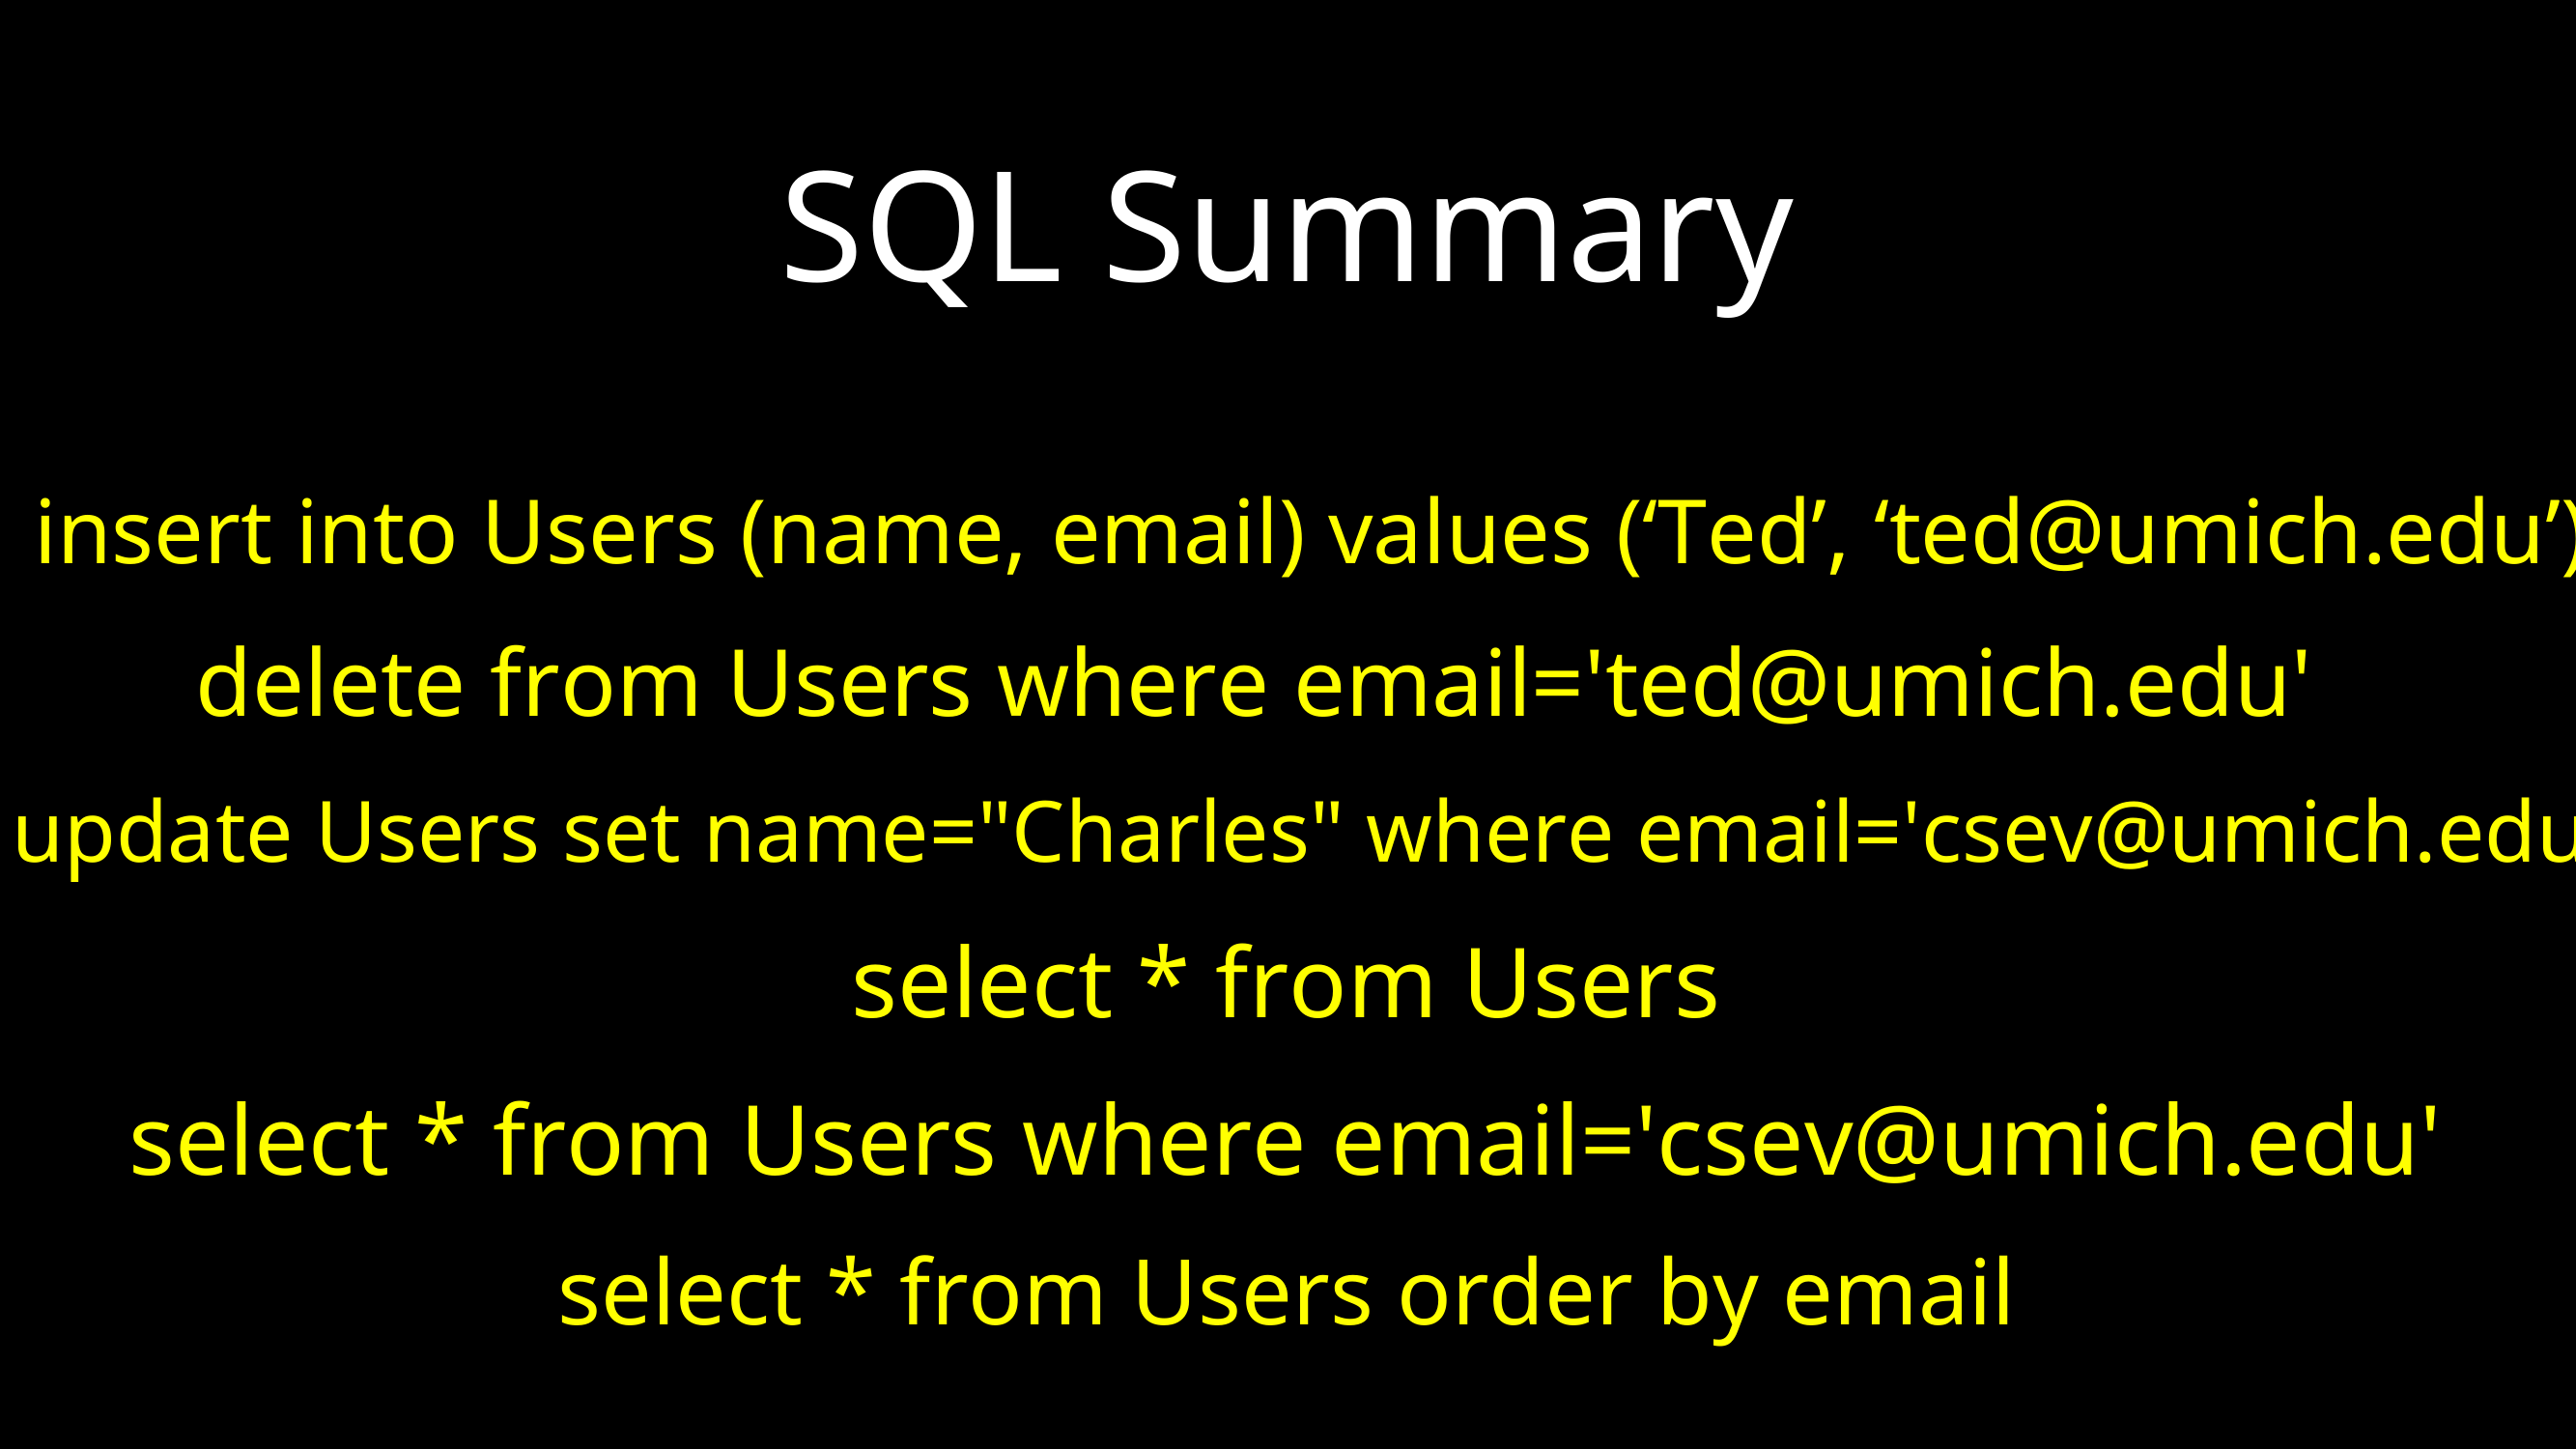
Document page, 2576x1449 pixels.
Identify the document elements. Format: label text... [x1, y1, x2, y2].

text_box select * from Users [851, 921, 1721, 1037]
title SQL Summary [183, 38, 2392, 403]
text_box select * from Users order by email [557, 1235, 2018, 1344]
text_box delete from Users where email='ted@umich.edu' [195, 623, 2314, 735]
text_box insert into Users (name, email) values (‘Ted’, ‘ted@umich.edu’) [34, 474, 2576, 582]
text_box select * from Users where email='csev@umich.edu' [128, 1078, 2445, 1195]
text_box update Users set name="Charles" where email='csev@umich.edu' [12, 777, 2576, 879]
